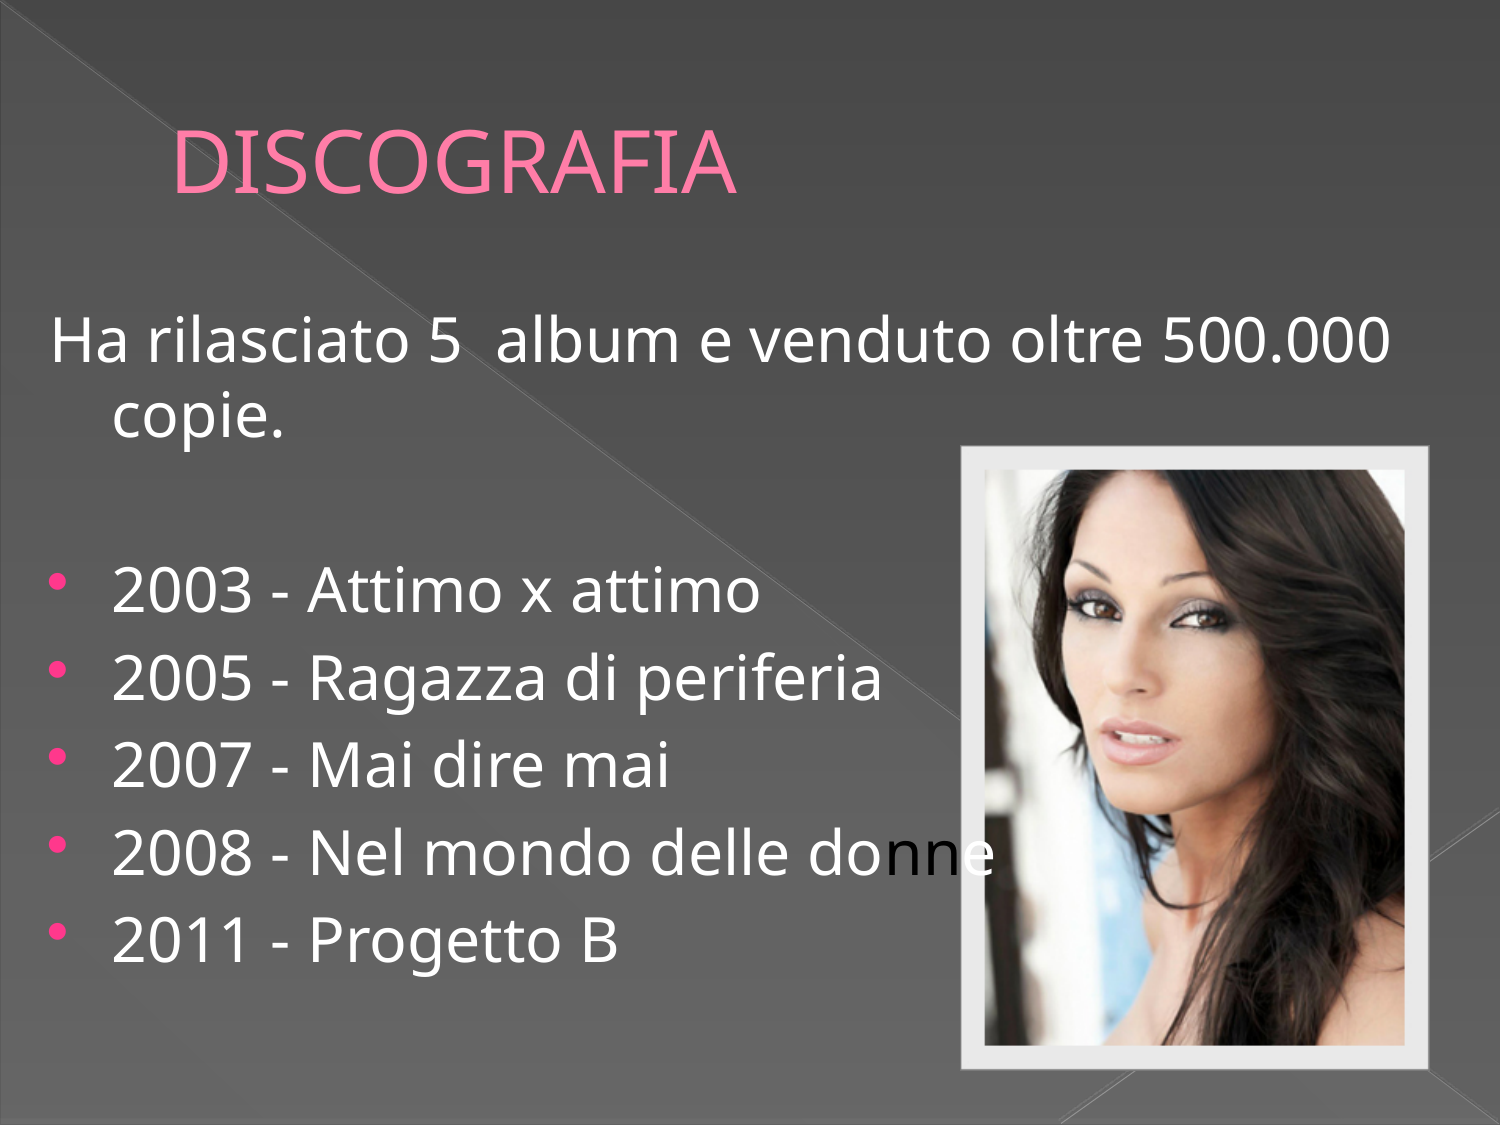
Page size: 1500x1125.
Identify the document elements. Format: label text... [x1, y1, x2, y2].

list Ha rilasciato 5 album e venduto oltre 500.000 copie. 2003 - Attimo x attimo 2005 - Ragazza di periferia 2007 - Mai dire mai 2008 - Nel mondo delle donne 2011 - Progetto B [23, 292, 1425, 1059]
title DISCOGRAFIA [75, 43, 1425, 274]
picture [960, 445, 1430, 1071]
